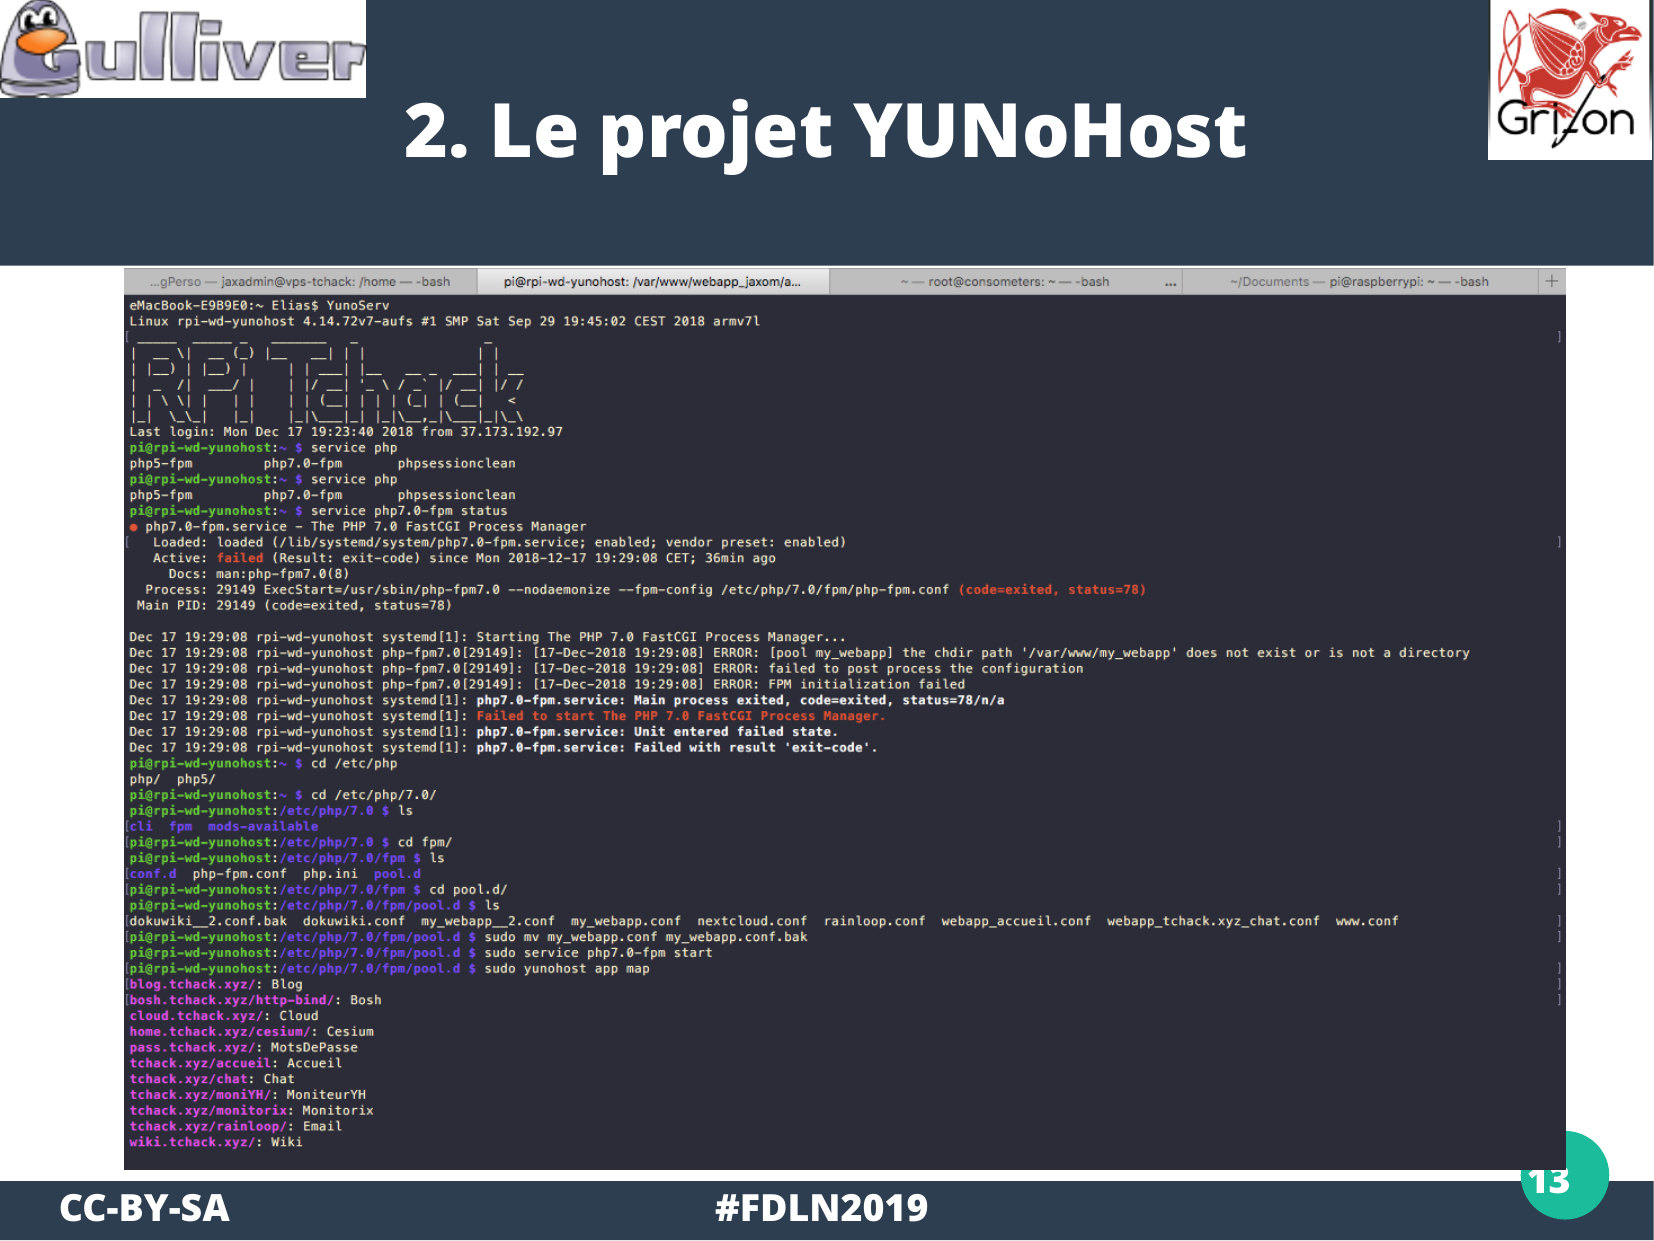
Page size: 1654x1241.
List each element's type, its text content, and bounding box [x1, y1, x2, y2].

picture [1488, 0, 1652, 160]
picture [124, 268, 1566, 1170]
title 2. Le projet YUNoHost [59, 49, 1595, 207]
picture [0, 0, 367, 98]
